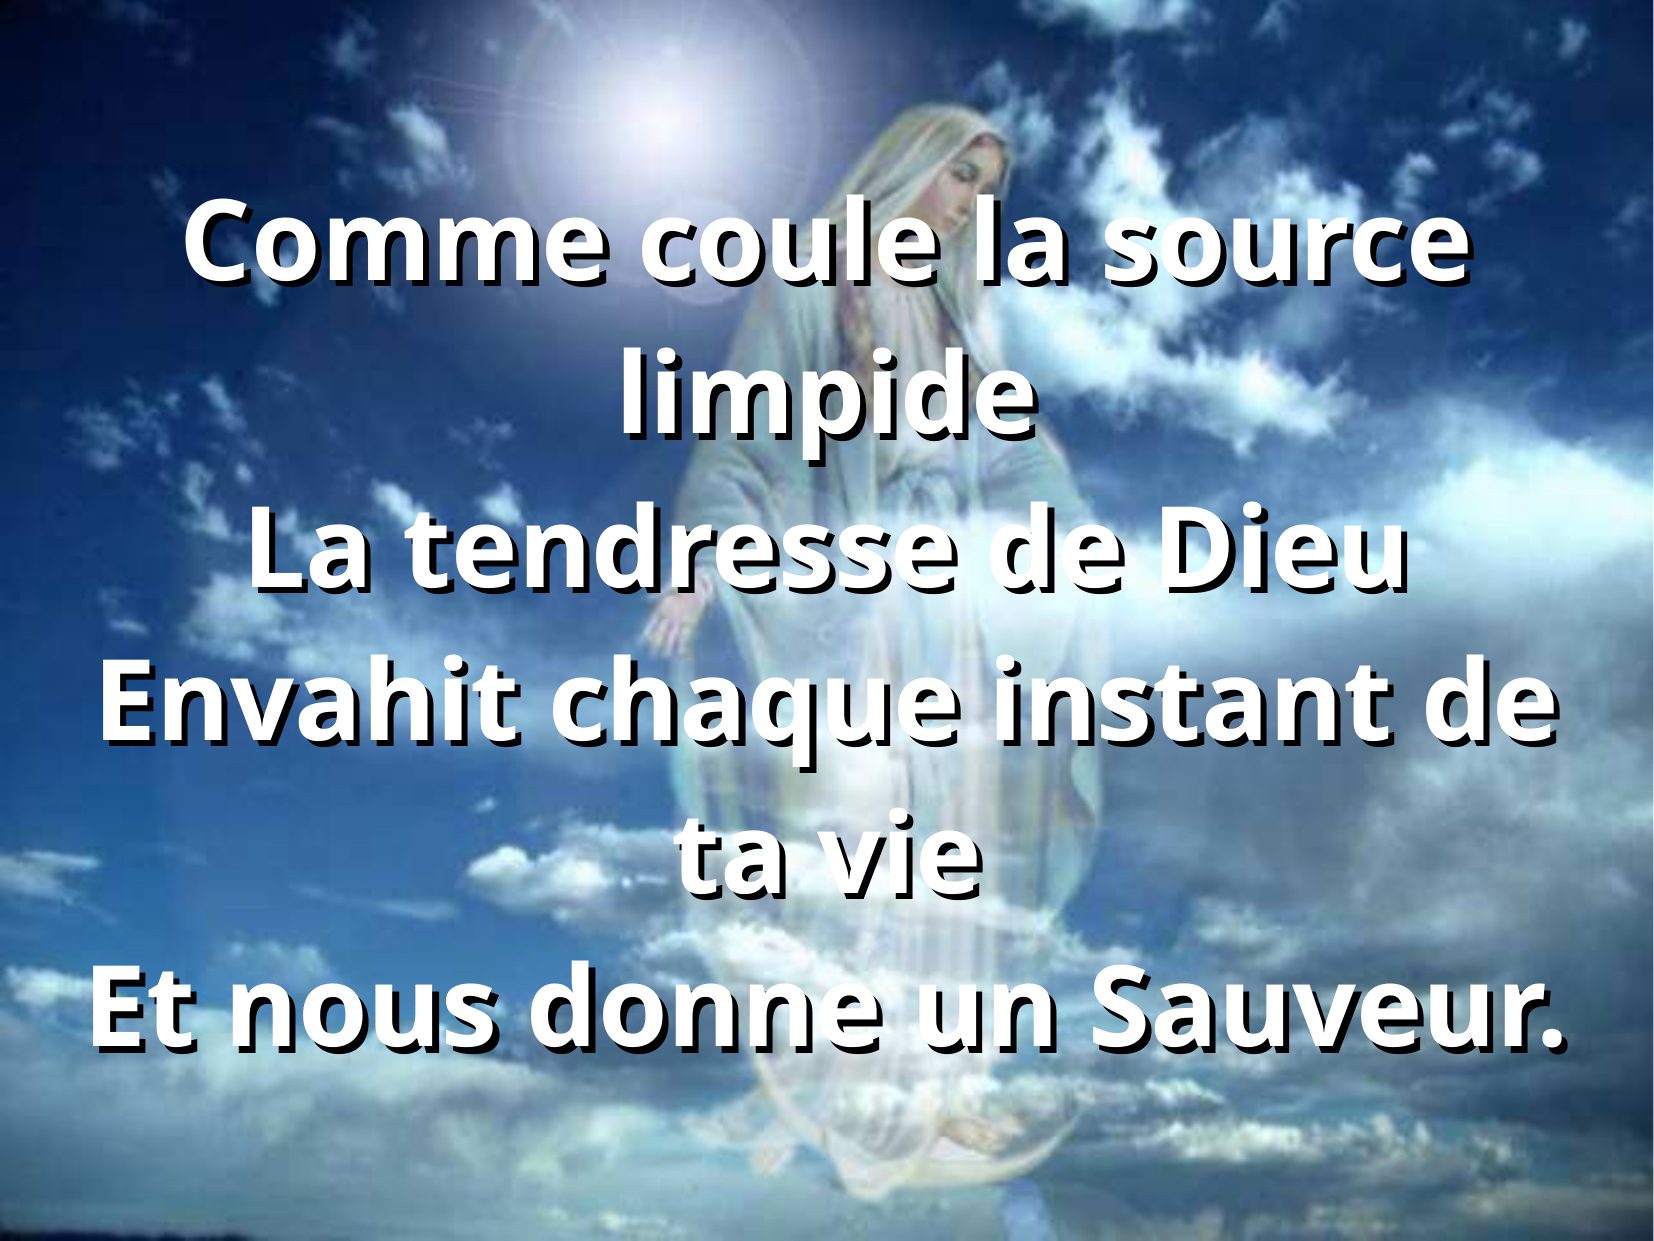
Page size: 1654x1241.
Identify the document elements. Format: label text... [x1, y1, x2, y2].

subtitle Comme coule la source limpide La tendresse de Dieu Envahit chaque instant de ta vie Et nous donne un Sauveur. [82, 59, 1571, 1182]
picture [0, 0, 1654, 1241]
